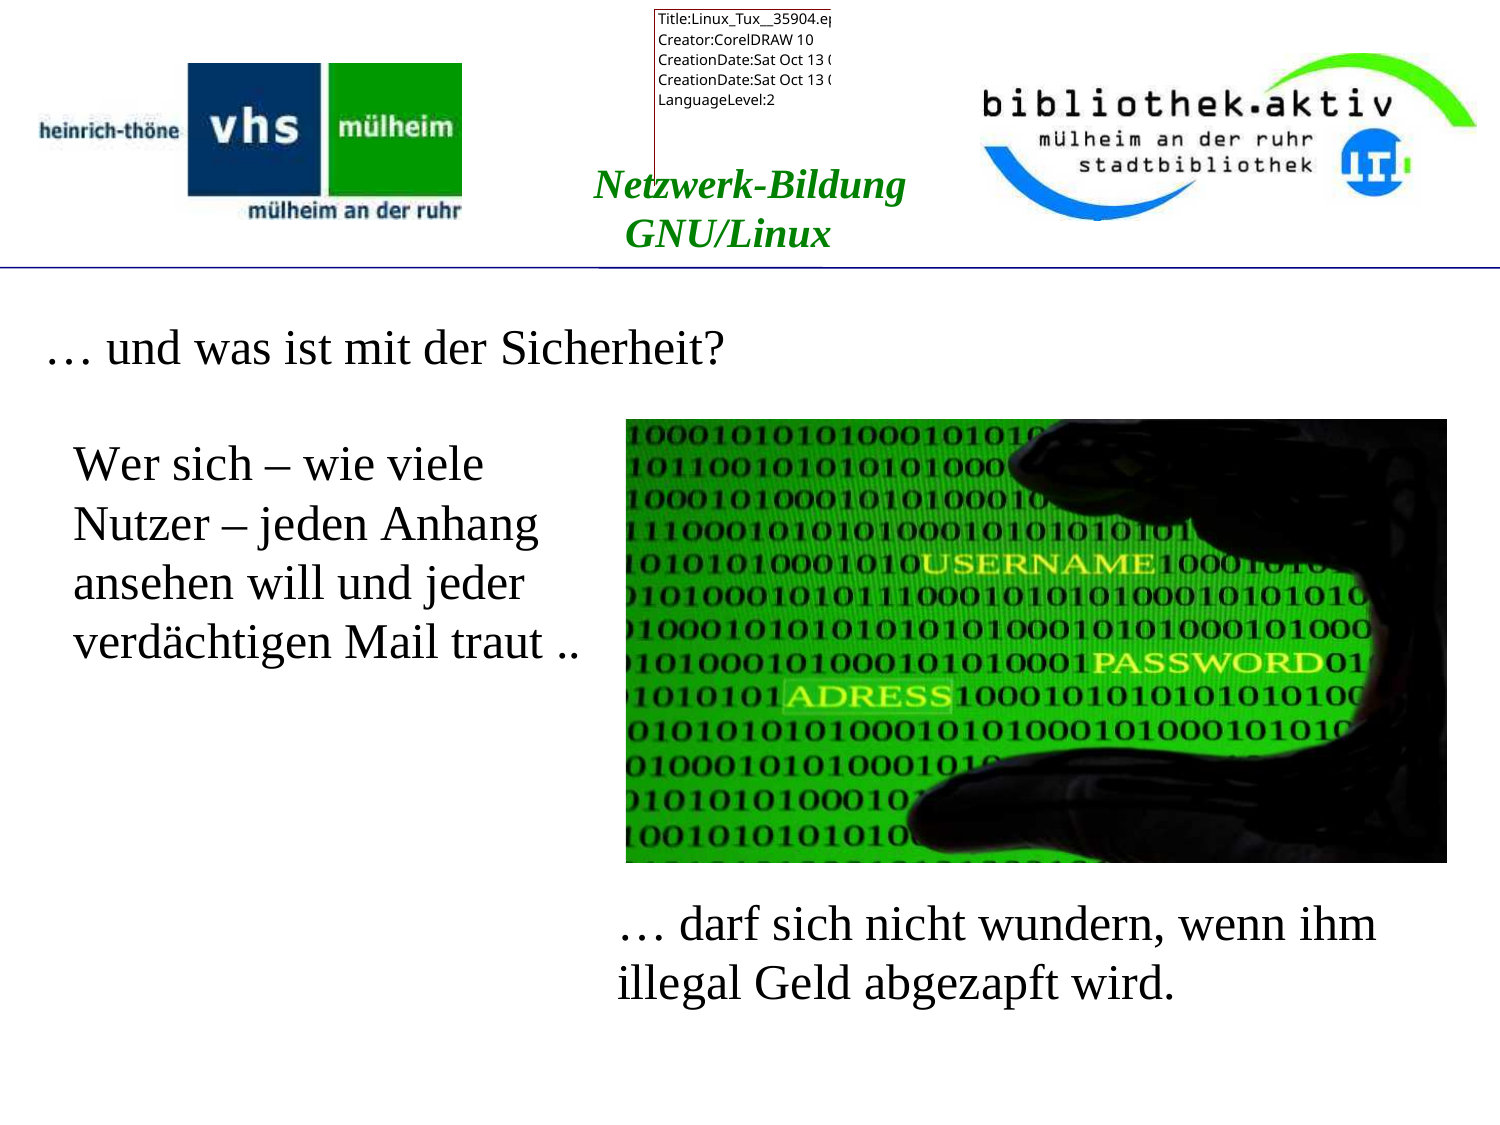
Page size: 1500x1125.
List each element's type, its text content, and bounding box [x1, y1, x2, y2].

text_box … und was ist mit der Sicherheit? [29, 309, 768, 385]
picture [38, 63, 462, 220]
text_box [626, 419, 1447, 862]
picture [980, 53, 1477, 221]
text_box Wer sich – wie viele Nutzer – jeden Anhang ansehen will und jeder verdächtigen Mail traut .. [59, 425, 613, 739]
text_box … darf sich nicht wundern, wenn ihm illegal Geld abgezapft wird. [602, 885, 1459, 1034]
picture [653, 8, 831, 151]
text_box Netzwerk-Bildung GNU/Linux [578, 151, 934, 266]
